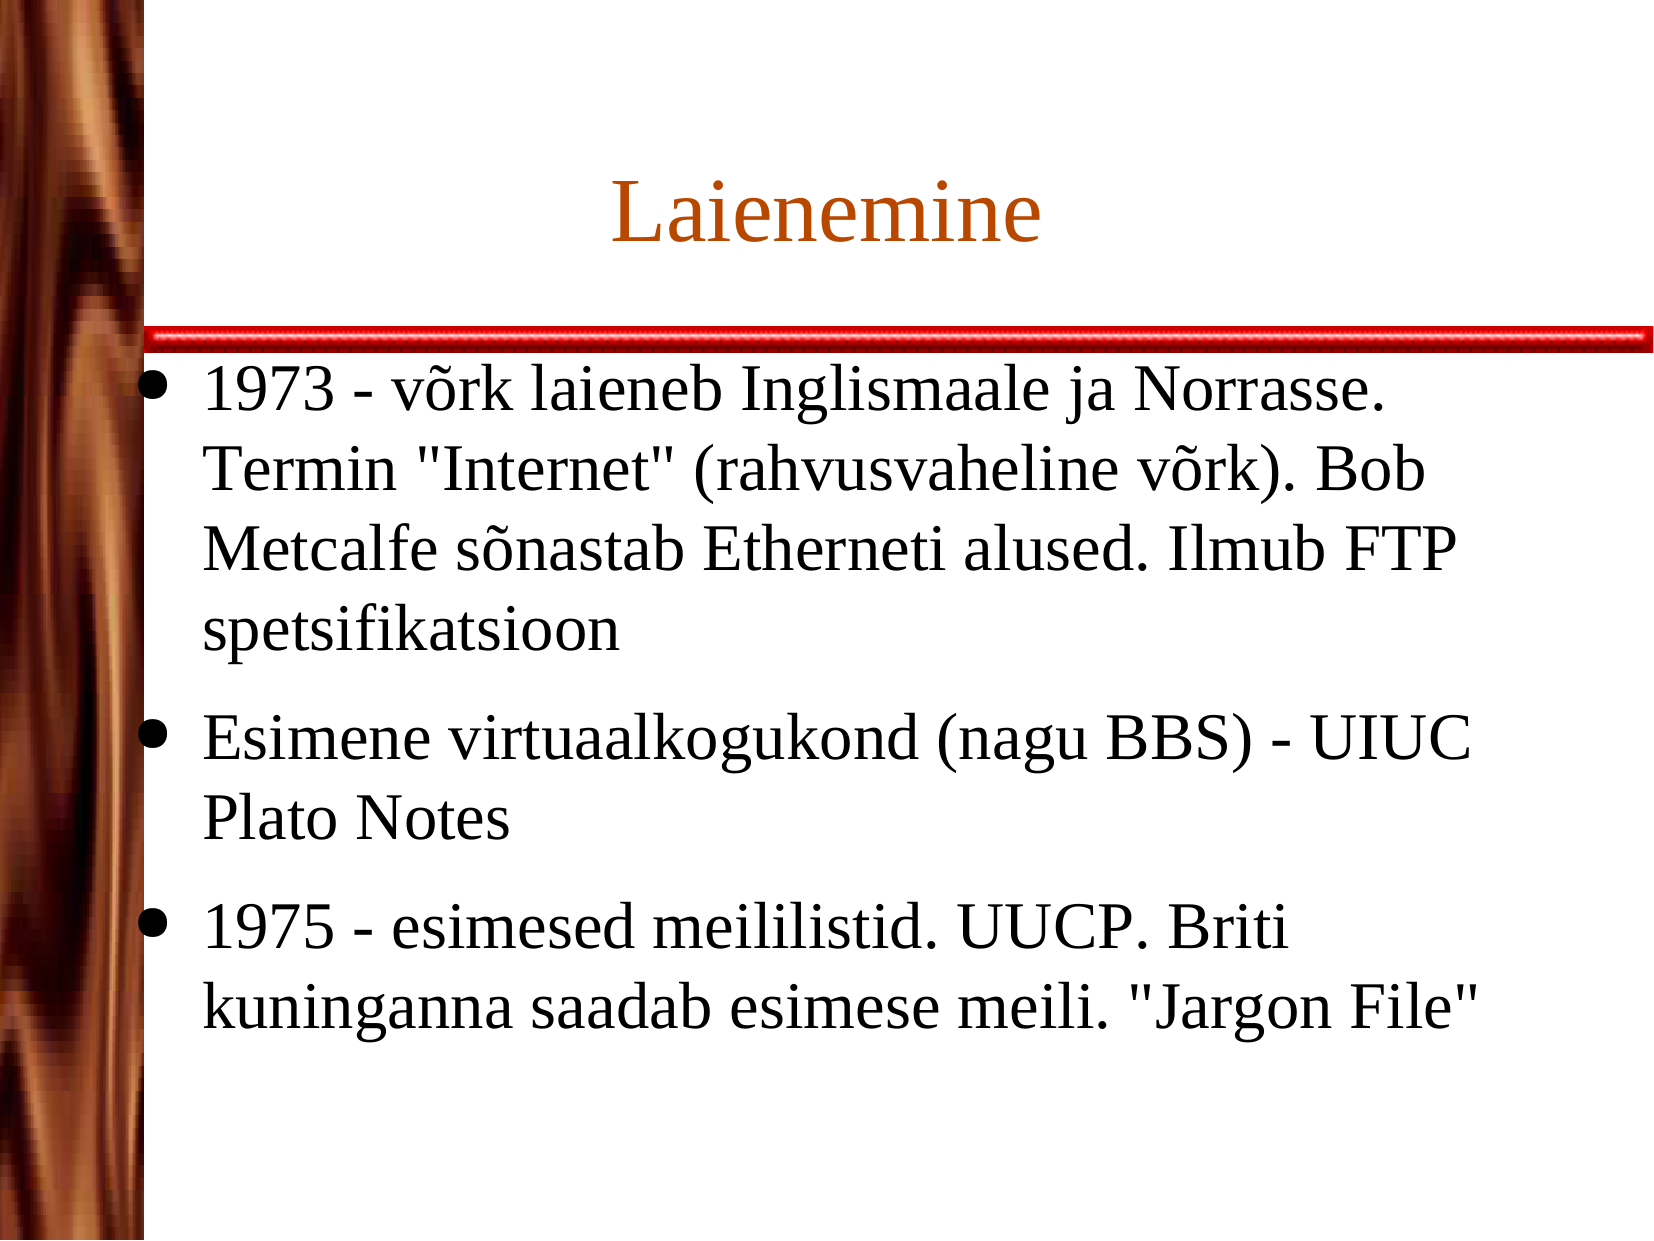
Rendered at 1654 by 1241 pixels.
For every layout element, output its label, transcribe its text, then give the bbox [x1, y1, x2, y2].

picture [0, 0, 1654, 1240]
list 1973 - võrk laieneb Inglismaale ja Norrasse. Termin "Internet" (rahvusvaheline võrk). Bob Metcalfe sõnastab Etherneti alused. Ilmub FTP spetsifikatsioon Esimene virtuaalkogukond (nagu BBS) - UIUC Plato Notes 1975 - esimesed meililistid. UUCP. Briti kuninganna saadab esimese meili. "Jargon File" [121, 344, 1533, 1126]
title Laienemine [121, 100, 1533, 312]
